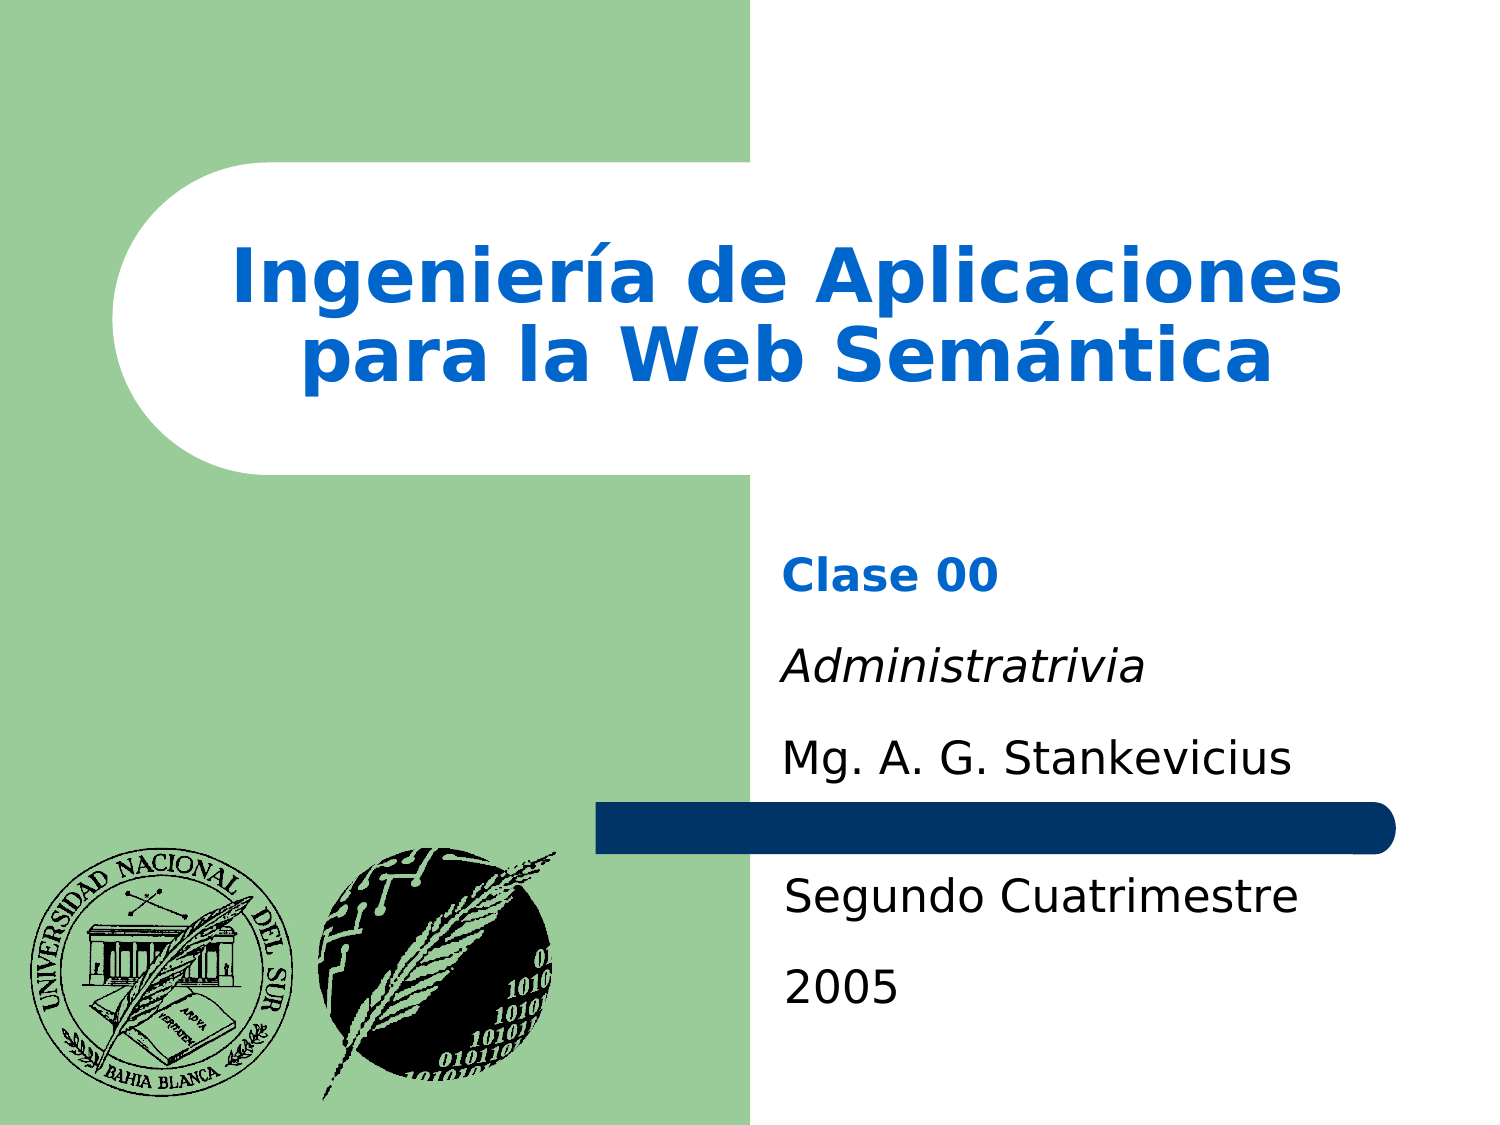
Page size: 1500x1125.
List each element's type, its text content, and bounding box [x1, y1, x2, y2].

text_box Clase 00 Administratrivia Mg. A. G. Stankevicius [766, 541, 1463, 793]
picture [313, 846, 556, 1106]
picture [21, 833, 305, 1106]
text_box Segundo Cuatrimestre 2005 [769, 861, 1466, 1022]
title Ingeniería de Aplicaciones para la Web Semántica [112, 162, 1463, 475]
